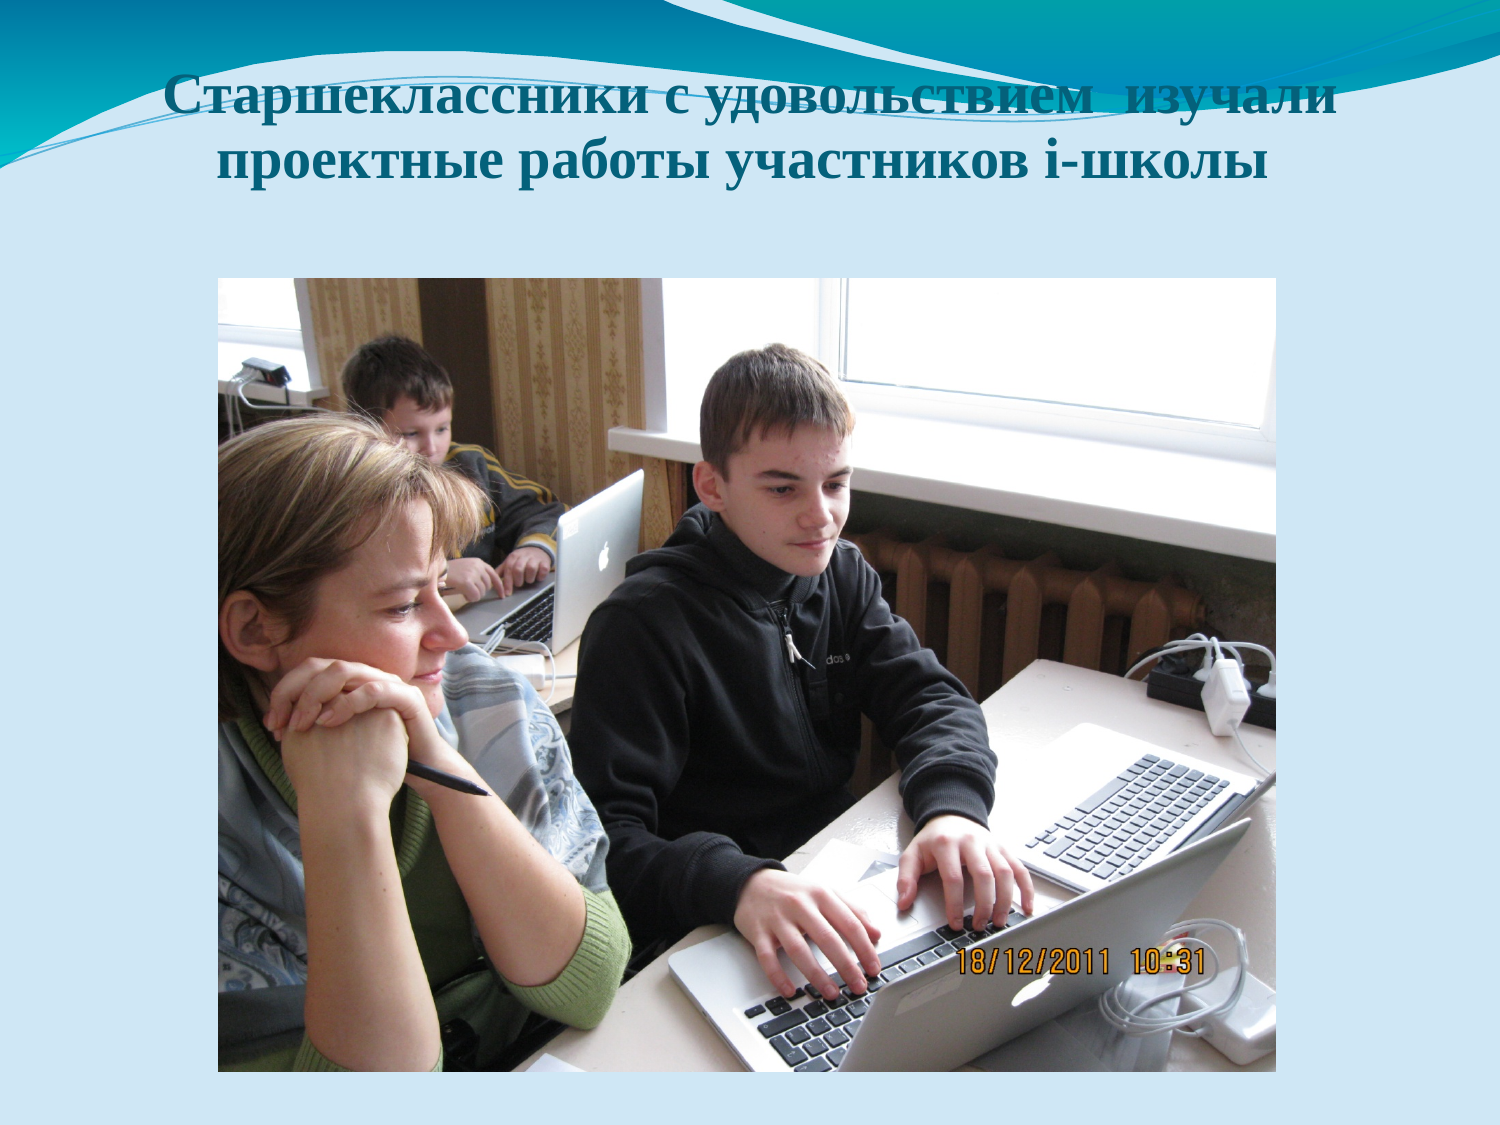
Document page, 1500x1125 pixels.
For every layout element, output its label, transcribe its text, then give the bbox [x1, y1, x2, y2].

title Старшеклассники с удовольствием изучали проектные работы участников i-школы [75, 54, 1425, 279]
picture [218, 278, 1276, 1072]
